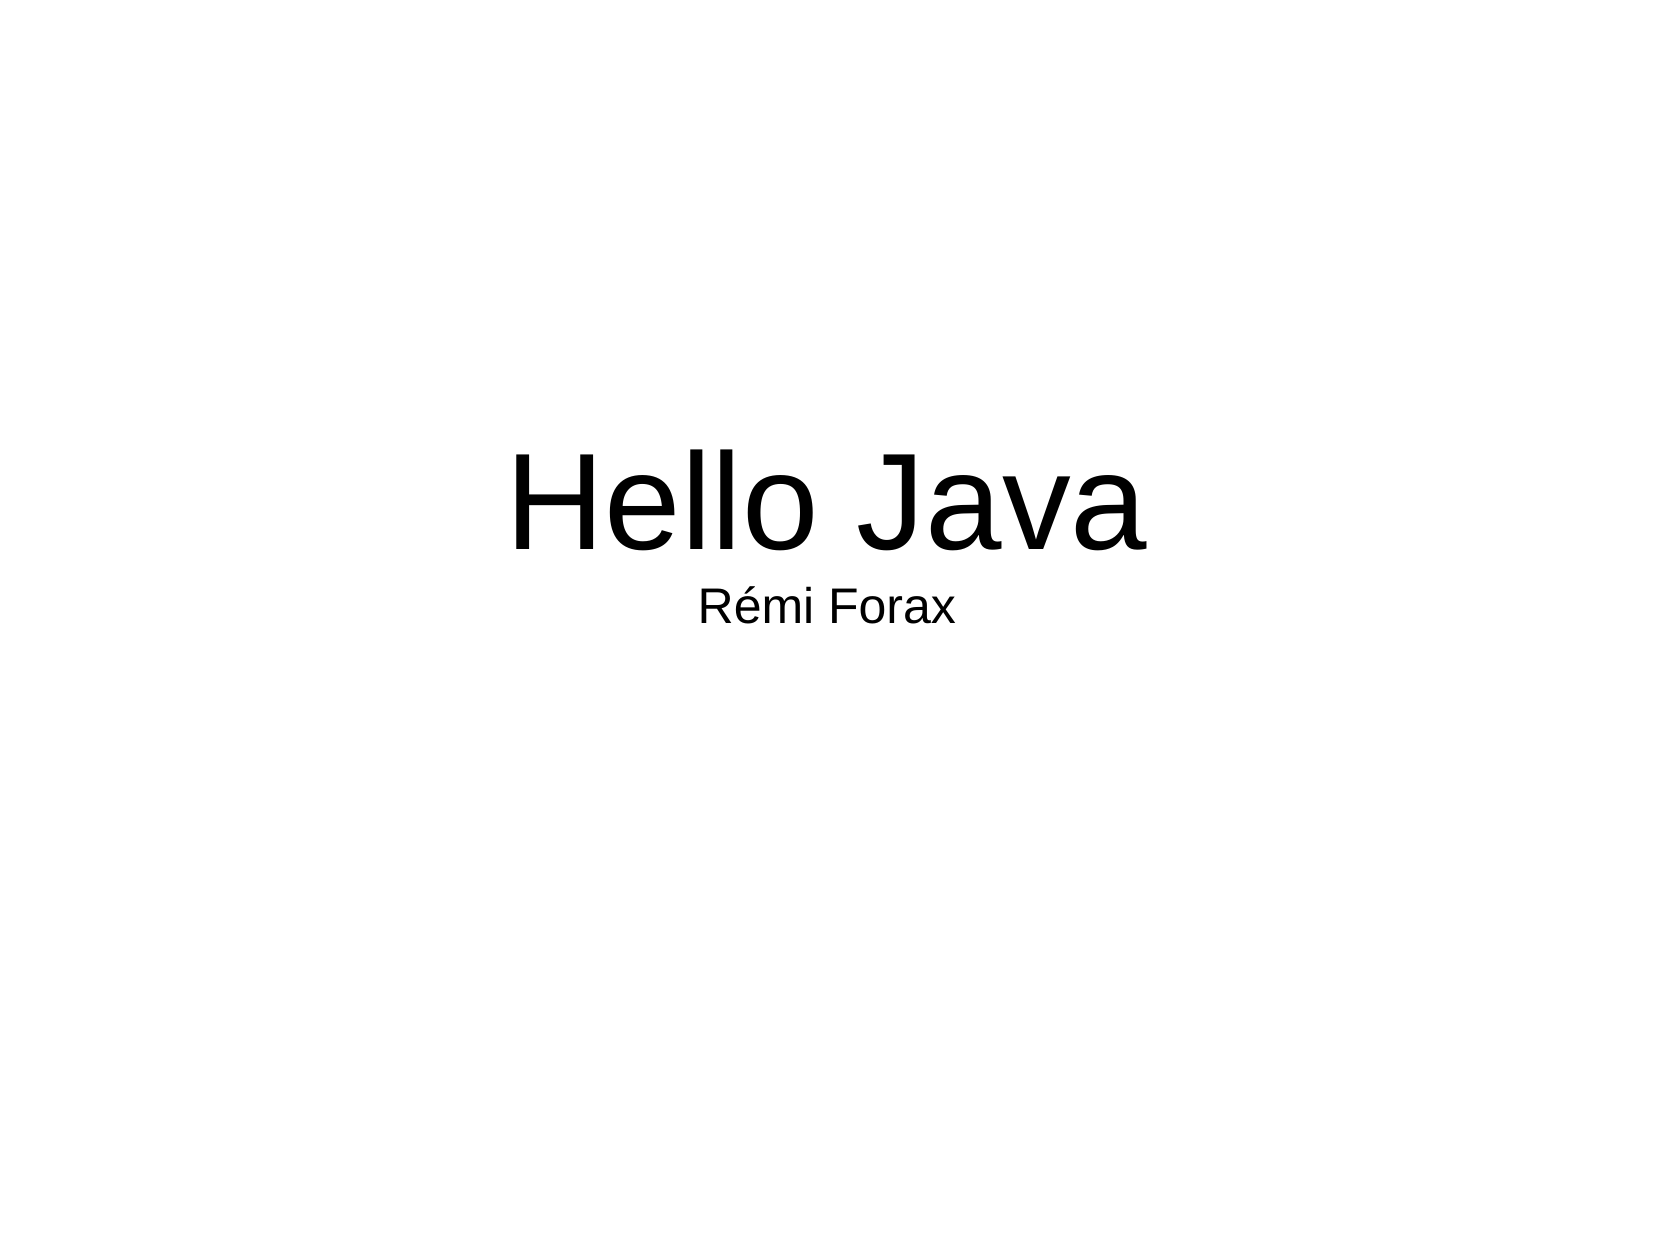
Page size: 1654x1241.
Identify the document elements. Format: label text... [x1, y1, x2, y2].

subtitle Hello Java Rémi Forax [82, 49, 1571, 1010]
